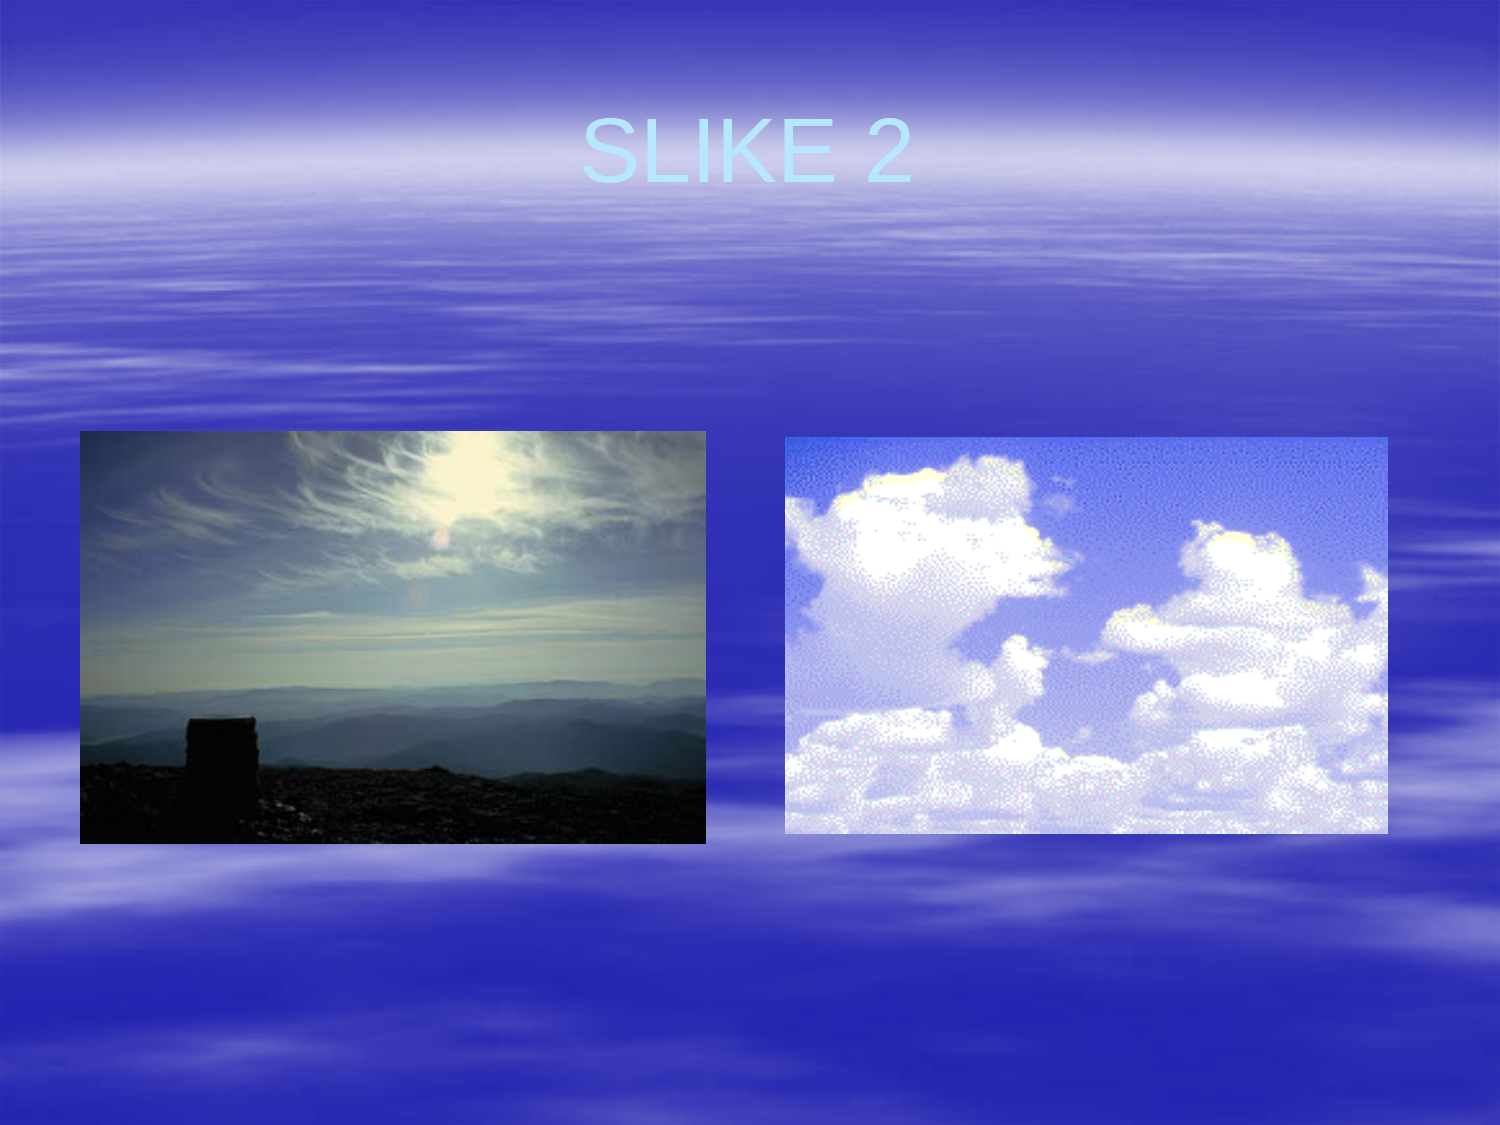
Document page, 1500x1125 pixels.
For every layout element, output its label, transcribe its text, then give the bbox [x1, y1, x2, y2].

title SLIKE 2 [49, 37, 1446, 255]
picture [0, 0, 1500, 1125]
